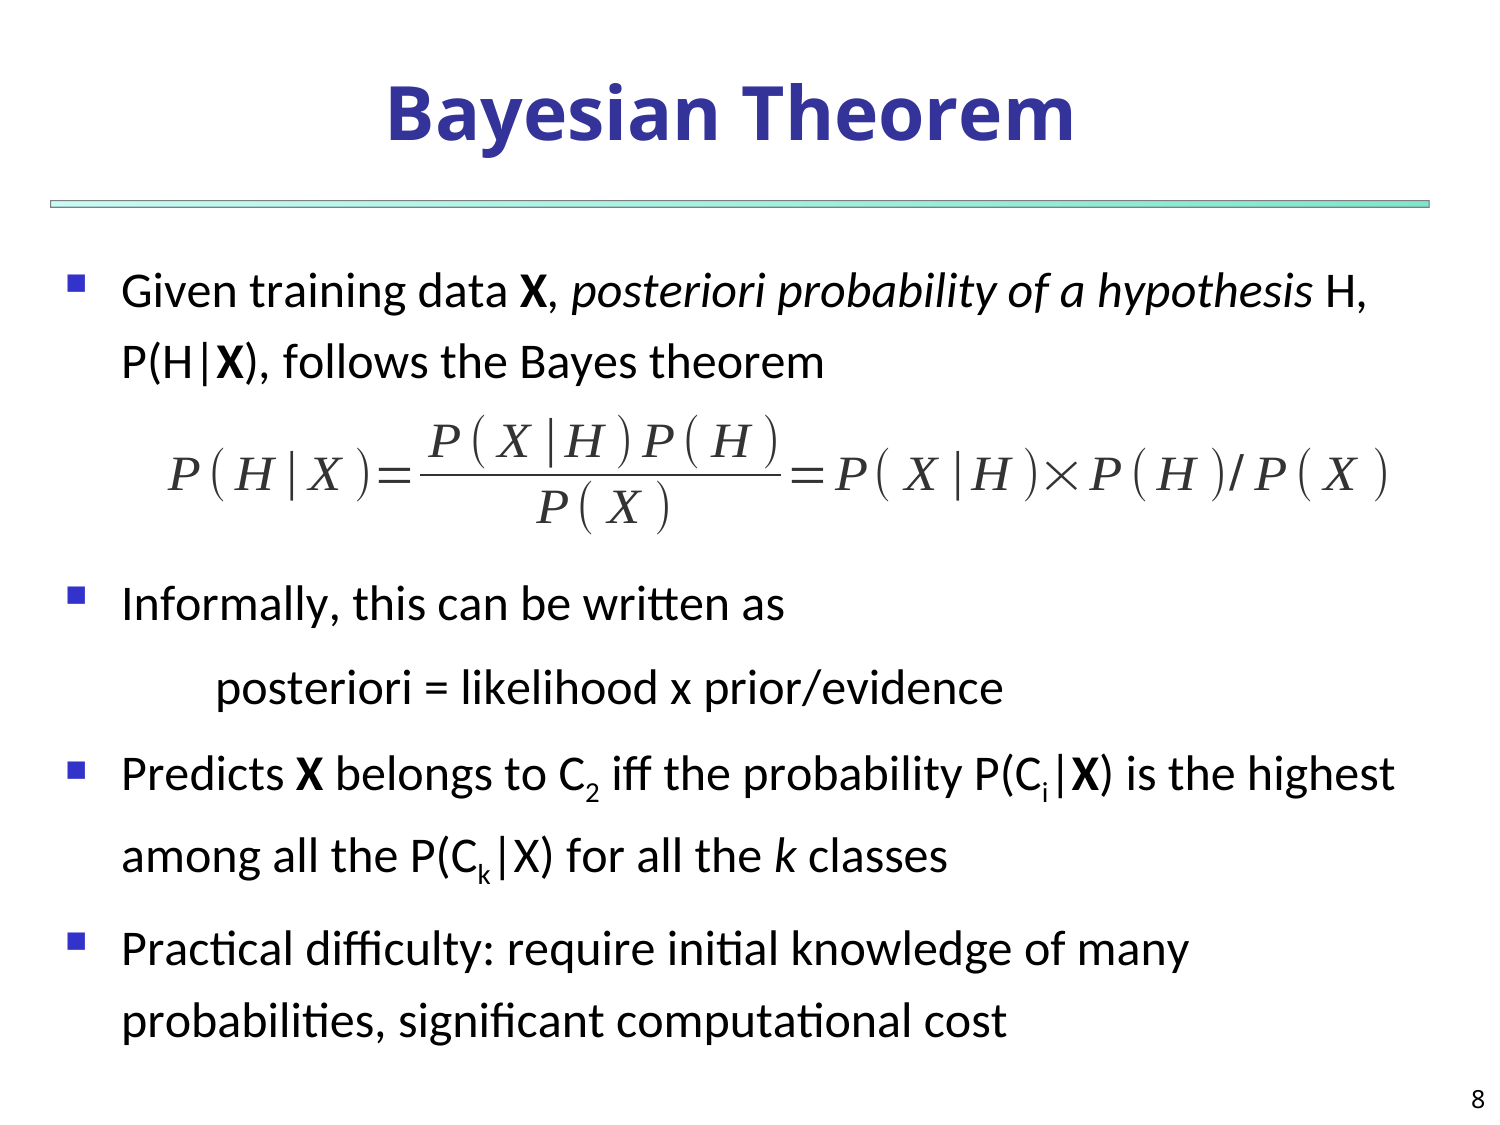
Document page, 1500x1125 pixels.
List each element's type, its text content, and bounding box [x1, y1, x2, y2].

text_box <number> [1438, 1062, 1500, 1125]
list Given training data X, posteriori probability of a hypothesis H, P(H|X), follows the Bayes theorem Informally, this can be written as posteriori = likelihood x prior/evidence Predicts X belongs to C2 iff the probability P(Ci|X) is the highest among all the P(Ck|X) for all the k classes Practical difficulty: require initial knowledge of many probabilities, significant computational cost [49, 237, 1438, 1125]
chart [155, 412, 1401, 539]
title Bayesian Theorem [249, 57, 1213, 163]
